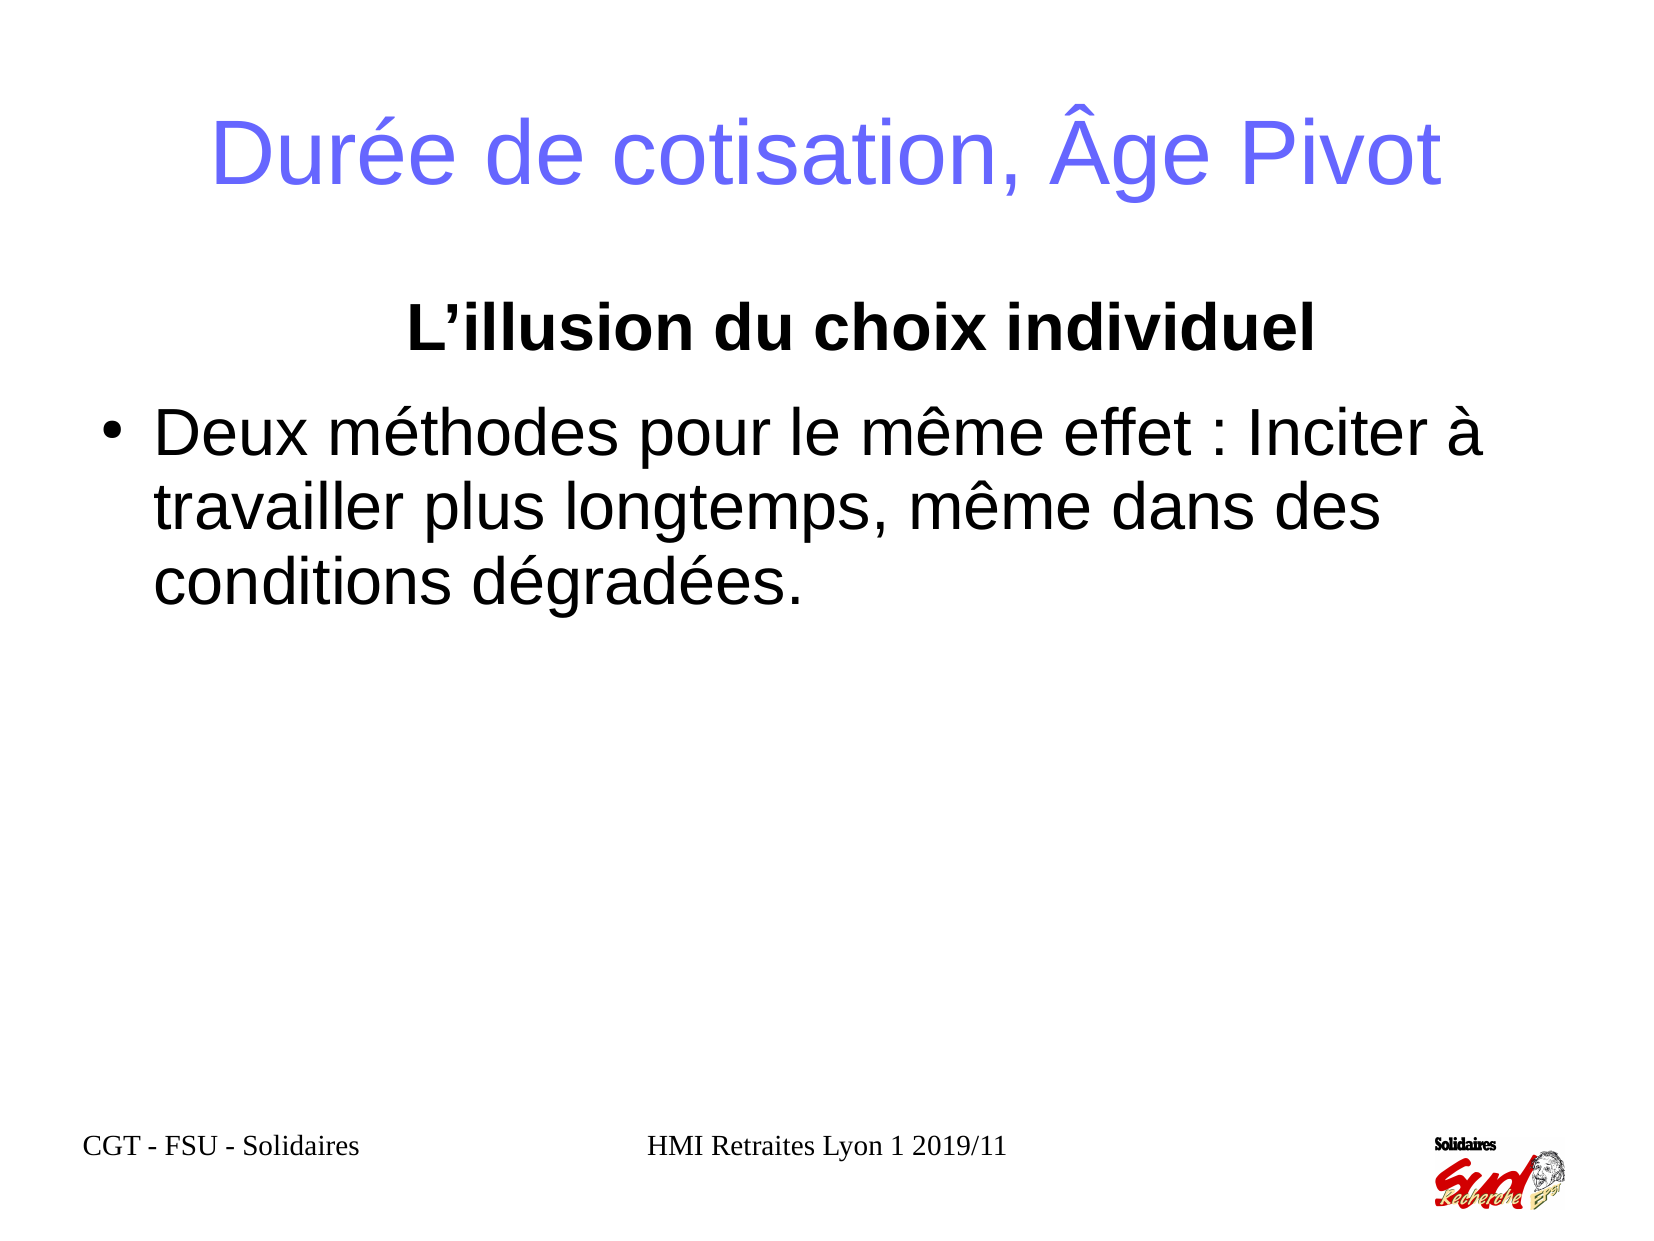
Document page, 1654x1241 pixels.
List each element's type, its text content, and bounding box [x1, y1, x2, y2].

picture [1435, 1137, 1565, 1210]
title Durée de cotisation, Âge Pivot [82, 49, 1571, 257]
list L’illusion du choix individuel Deux méthodes pour le même effet : Inciter à travailler plus longtemps, même dans des conditions dégradées. [82, 290, 1571, 1010]
